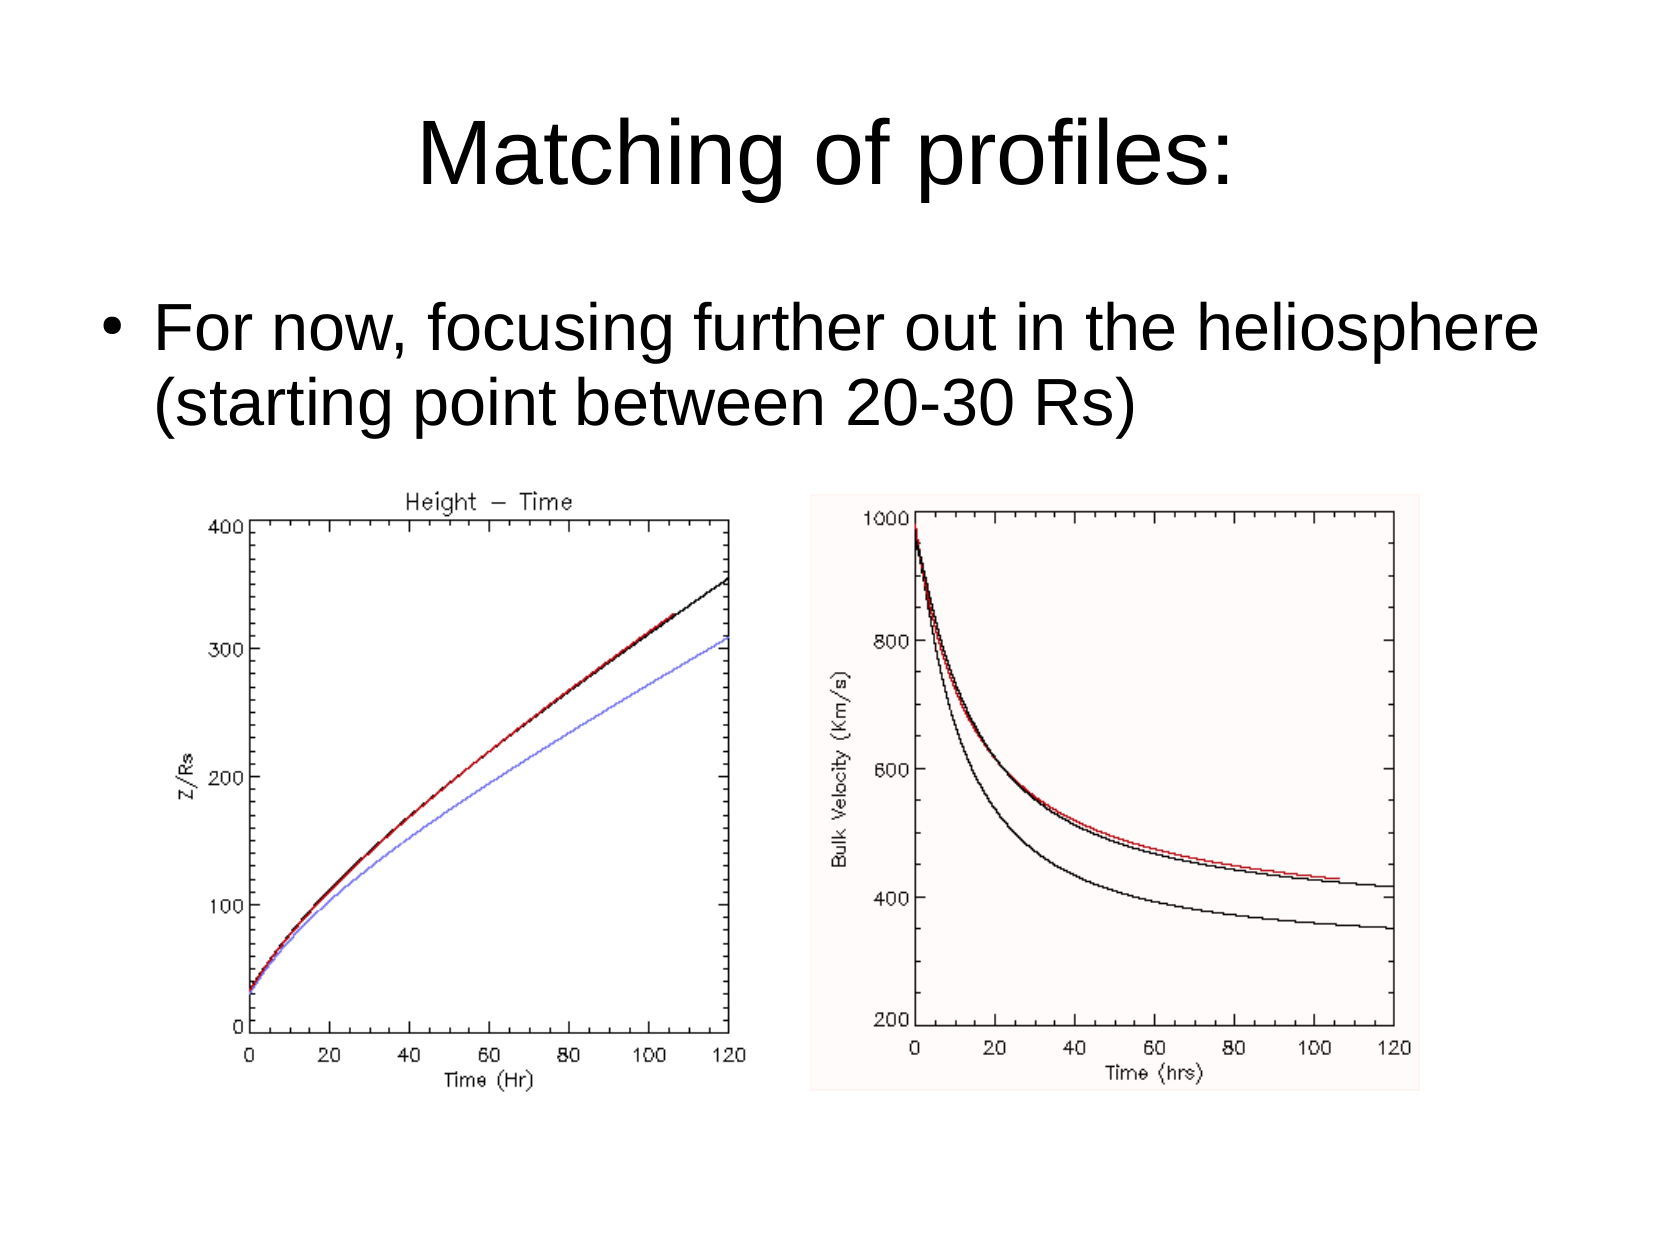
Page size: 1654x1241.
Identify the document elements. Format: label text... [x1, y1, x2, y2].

picture [810, 494, 1420, 1091]
list For now, focusing further out in the heliosphere (starting point between 20-30 Rs) [82, 290, 1571, 1010]
title Matching of profiles: [82, 49, 1571, 257]
picture [157, 490, 751, 1096]
